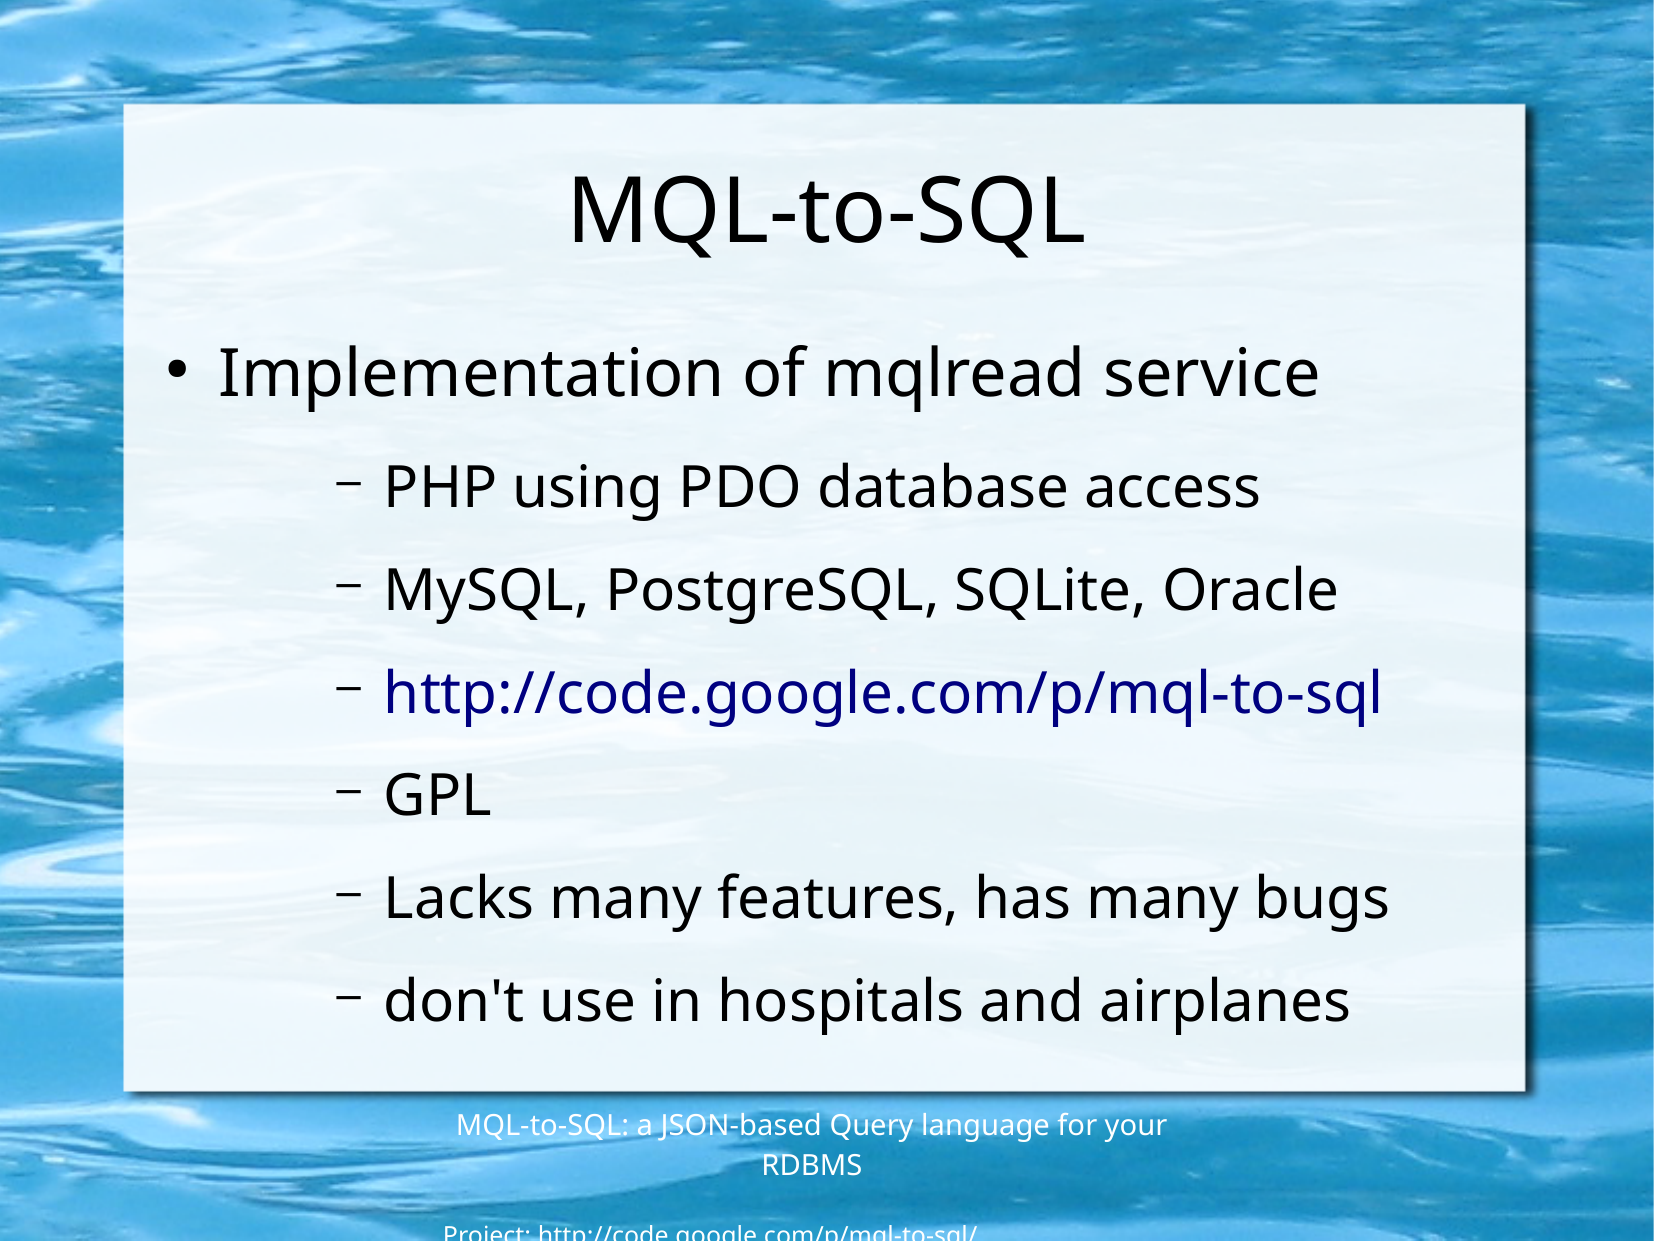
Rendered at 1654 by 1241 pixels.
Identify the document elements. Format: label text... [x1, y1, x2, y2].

picture [694, 1232, 701, 1241]
picture [447, 1228, 454, 1235]
picture [795, 1232, 802, 1241]
title MQL-to-SQL [147, 118, 1506, 296]
picture [575, 1232, 583, 1241]
picture [827, 1232, 835, 1241]
picture [628, 1232, 635, 1241]
picture [804, 1232, 810, 1241]
picture [914, 1232, 921, 1241]
picture [950, 1232, 957, 1241]
picture [471, 1232, 478, 1241]
picture [0, 0, 1654, 1241]
picture [643, 1232, 650, 1241]
picture [541, 1232, 548, 1241]
picture [852, 1232, 859, 1241]
picture [780, 1232, 787, 1241]
list Implementation of mqlread service PHP using PDO database access MySQL, PostgreSQL, SQLite, Oracle http://code.google.com/p/mql-to-sql GPL Lacks many features, has many bugs don't use in hospitals and airplanes [147, 324, 1506, 957]
picture [710, 1232, 717, 1241]
picture [876, 1232, 883, 1241]
picture [725, 1232, 732, 1241]
picture [679, 1232, 686, 1241]
picture [861, 1232, 867, 1241]
